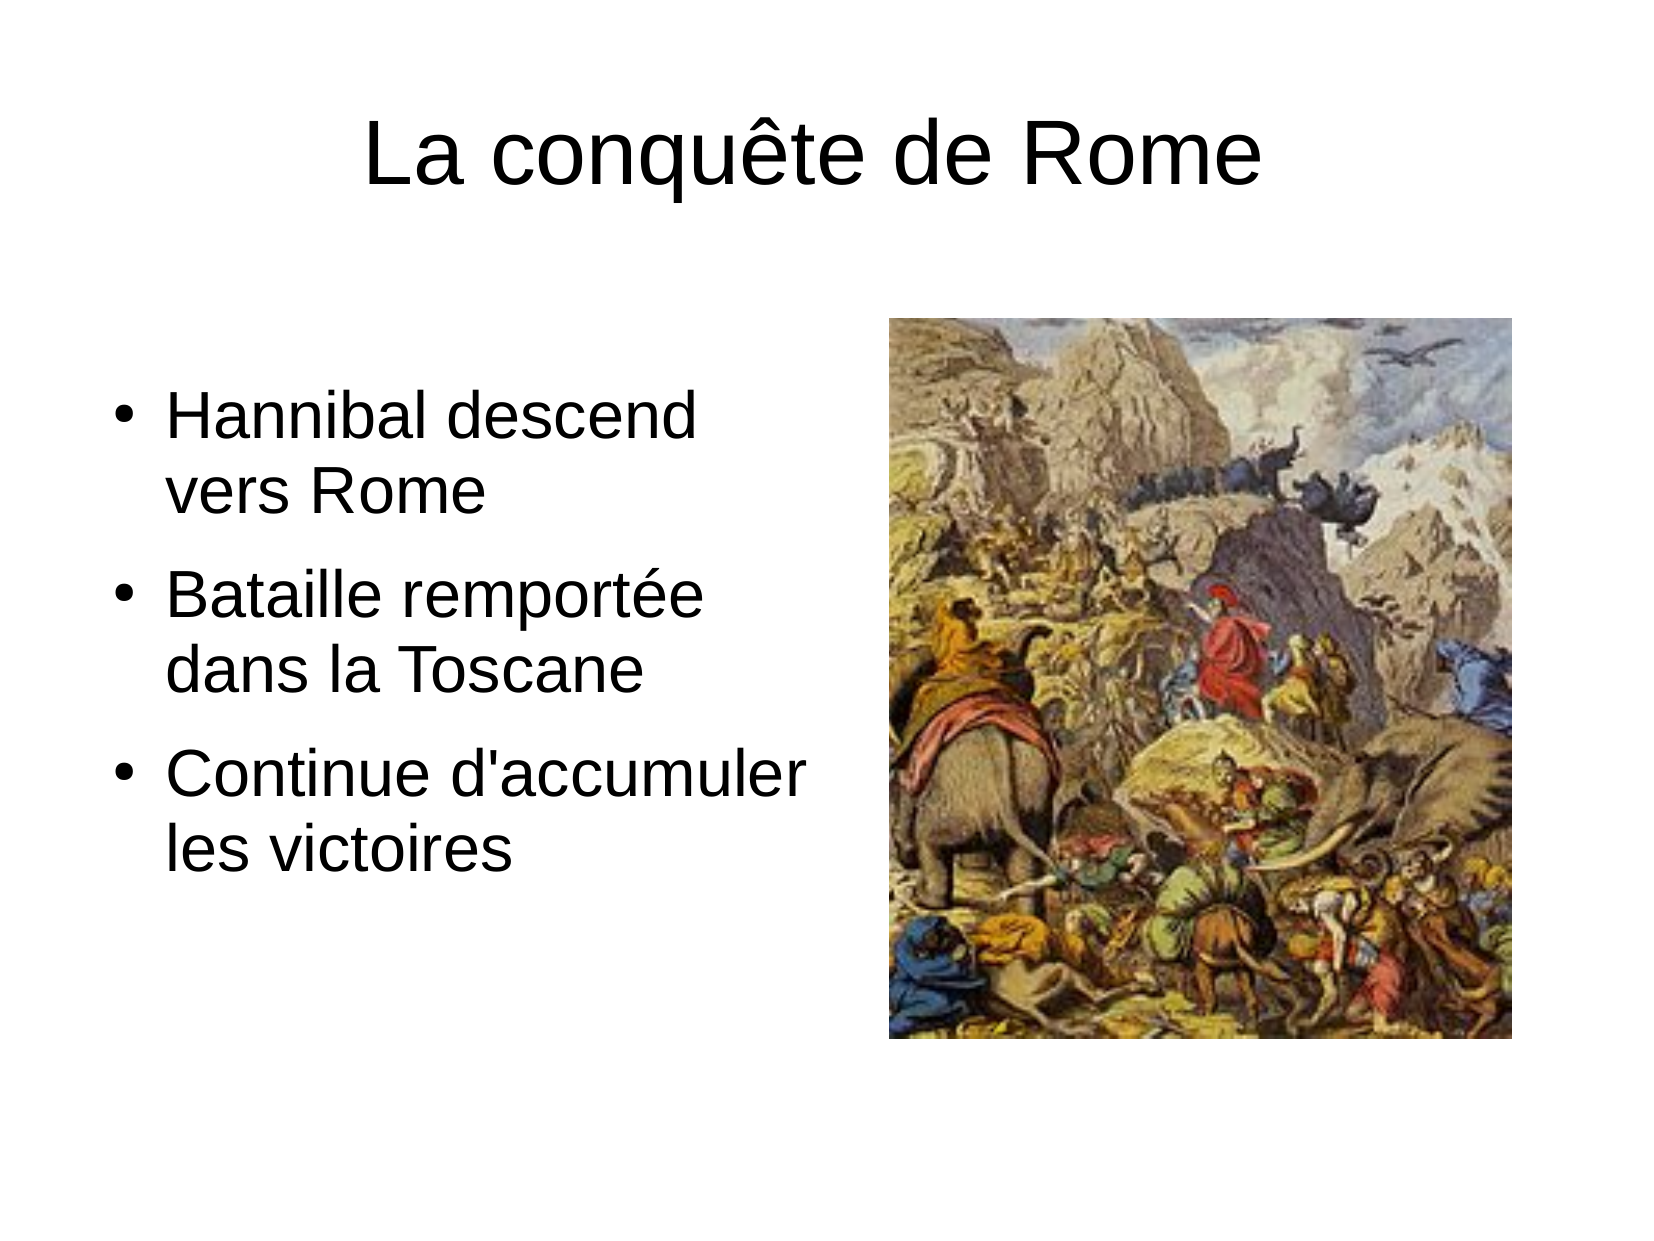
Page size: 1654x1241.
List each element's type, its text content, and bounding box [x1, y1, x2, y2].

list Hannibal descend vers Rome Bataille remportée dans la Toscane Continue d'accumuler les victoires [94, 377, 821, 1098]
picture [889, 318, 1512, 1039]
title La conquête de Rome [82, 49, 1571, 257]
